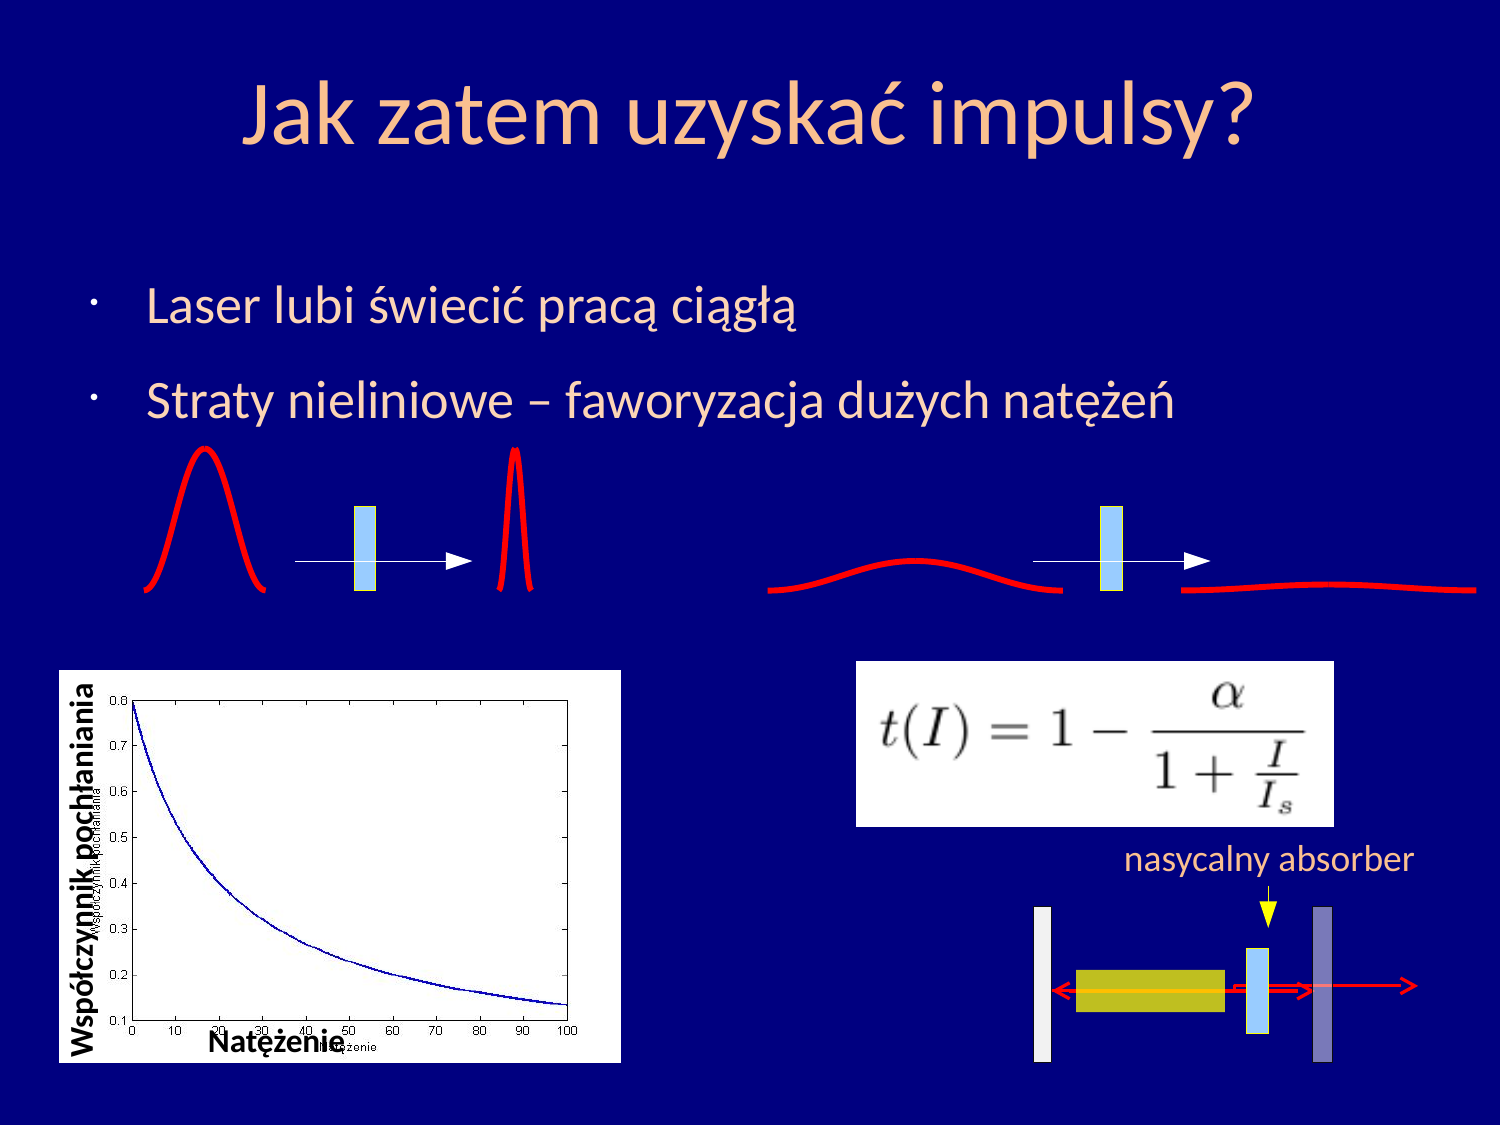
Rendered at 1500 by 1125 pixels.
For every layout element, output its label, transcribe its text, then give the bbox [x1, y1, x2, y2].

title Współczynnik pochłaniania [52, 586, 122, 1073]
text_box [1100, 506, 1123, 561]
text_box [1246, 948, 1269, 1034]
title nasycalny absorber [1062, 826, 1477, 886]
text_box [1076, 969, 1225, 1013]
picture [856, 661, 1334, 827]
title Natężenie [193, 1011, 696, 1085]
text_box [1312, 906, 1333, 1063]
title Jak zatem uzyskać impulsy? [75, 45, 1425, 233]
text_box [354, 562, 376, 591]
text_box [1033, 906, 1052, 1063]
list Laser lubi świecić pracą ciągłą Straty nieliniowe – faworyzacja dużych natężeń [75, 262, 1425, 1005]
text_box [1100, 562, 1123, 591]
text_box [354, 506, 376, 561]
picture [122, 670, 621, 1063]
